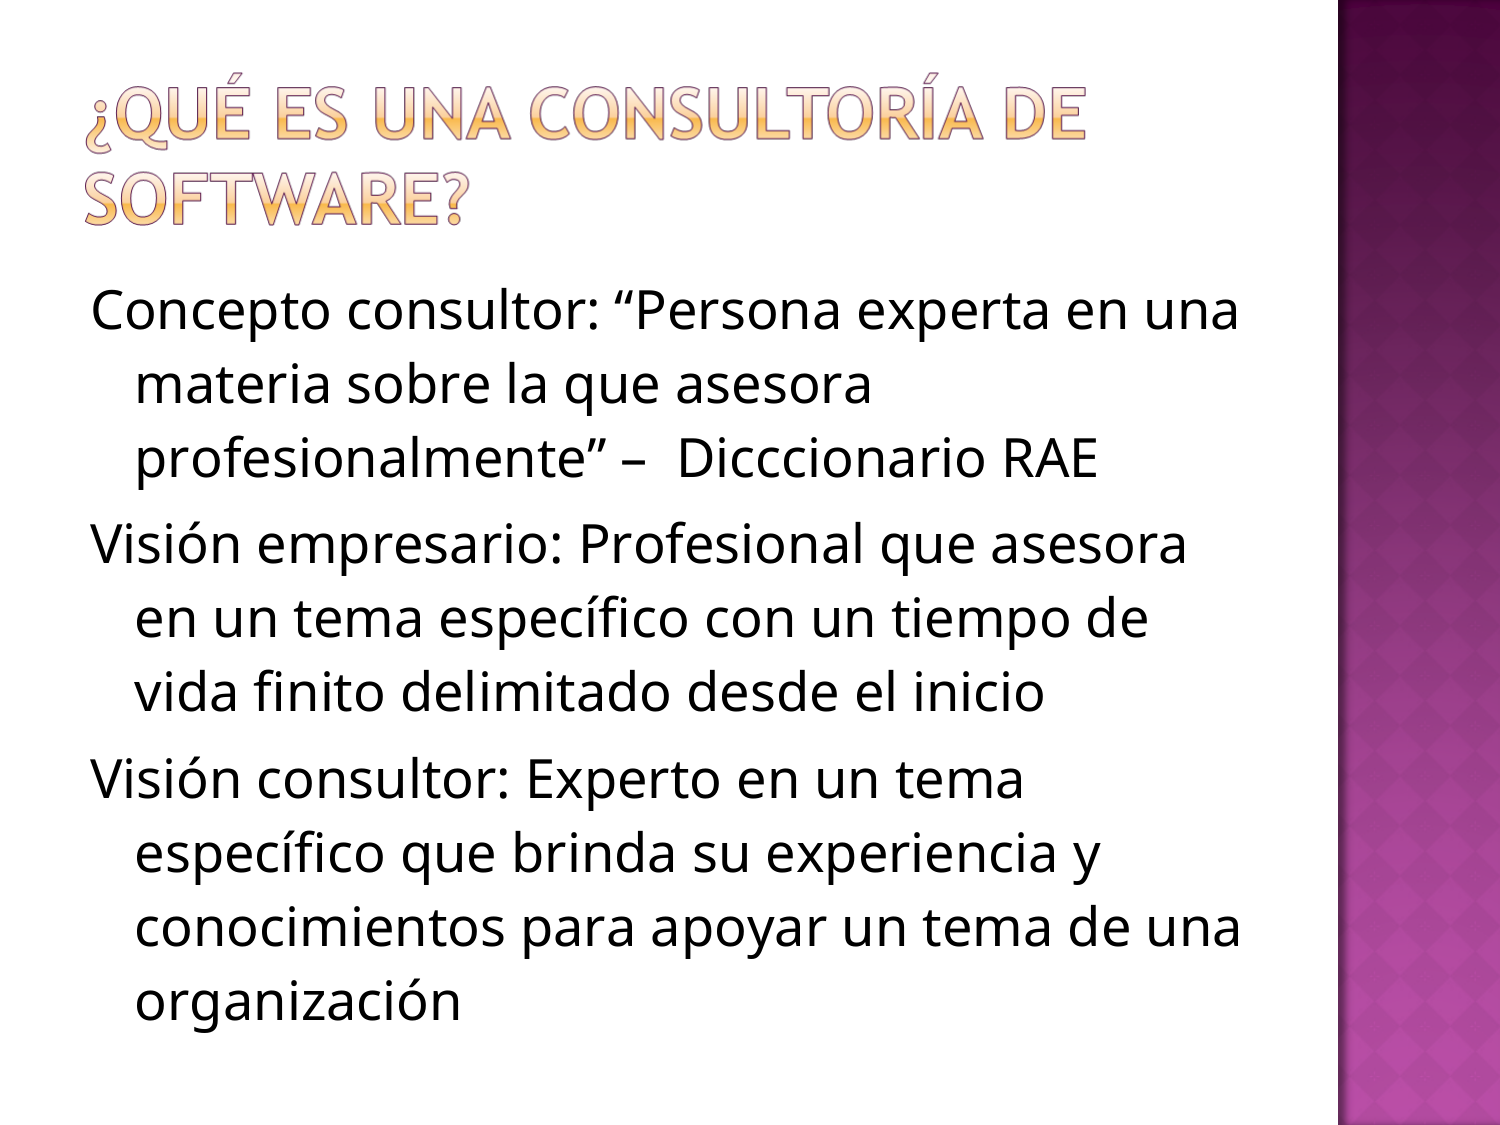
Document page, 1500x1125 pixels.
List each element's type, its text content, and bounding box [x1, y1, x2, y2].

picture [1337, 0, 1500, 1125]
text_box [40, 47, 1265, 241]
list Concepto consultor: “Persona experta en una materia sobre la que asesora profesionalmente” – Dicccionario RAE Visión empresario: Profesional que asesora en un tema específico con un tiempo de vida finito delimitado desde el inicio Visión consultor: Experto en un tema específico que brinda su experiencia y conocimientos para apoyar un tema de una organización [75, 263, 1263, 1060]
